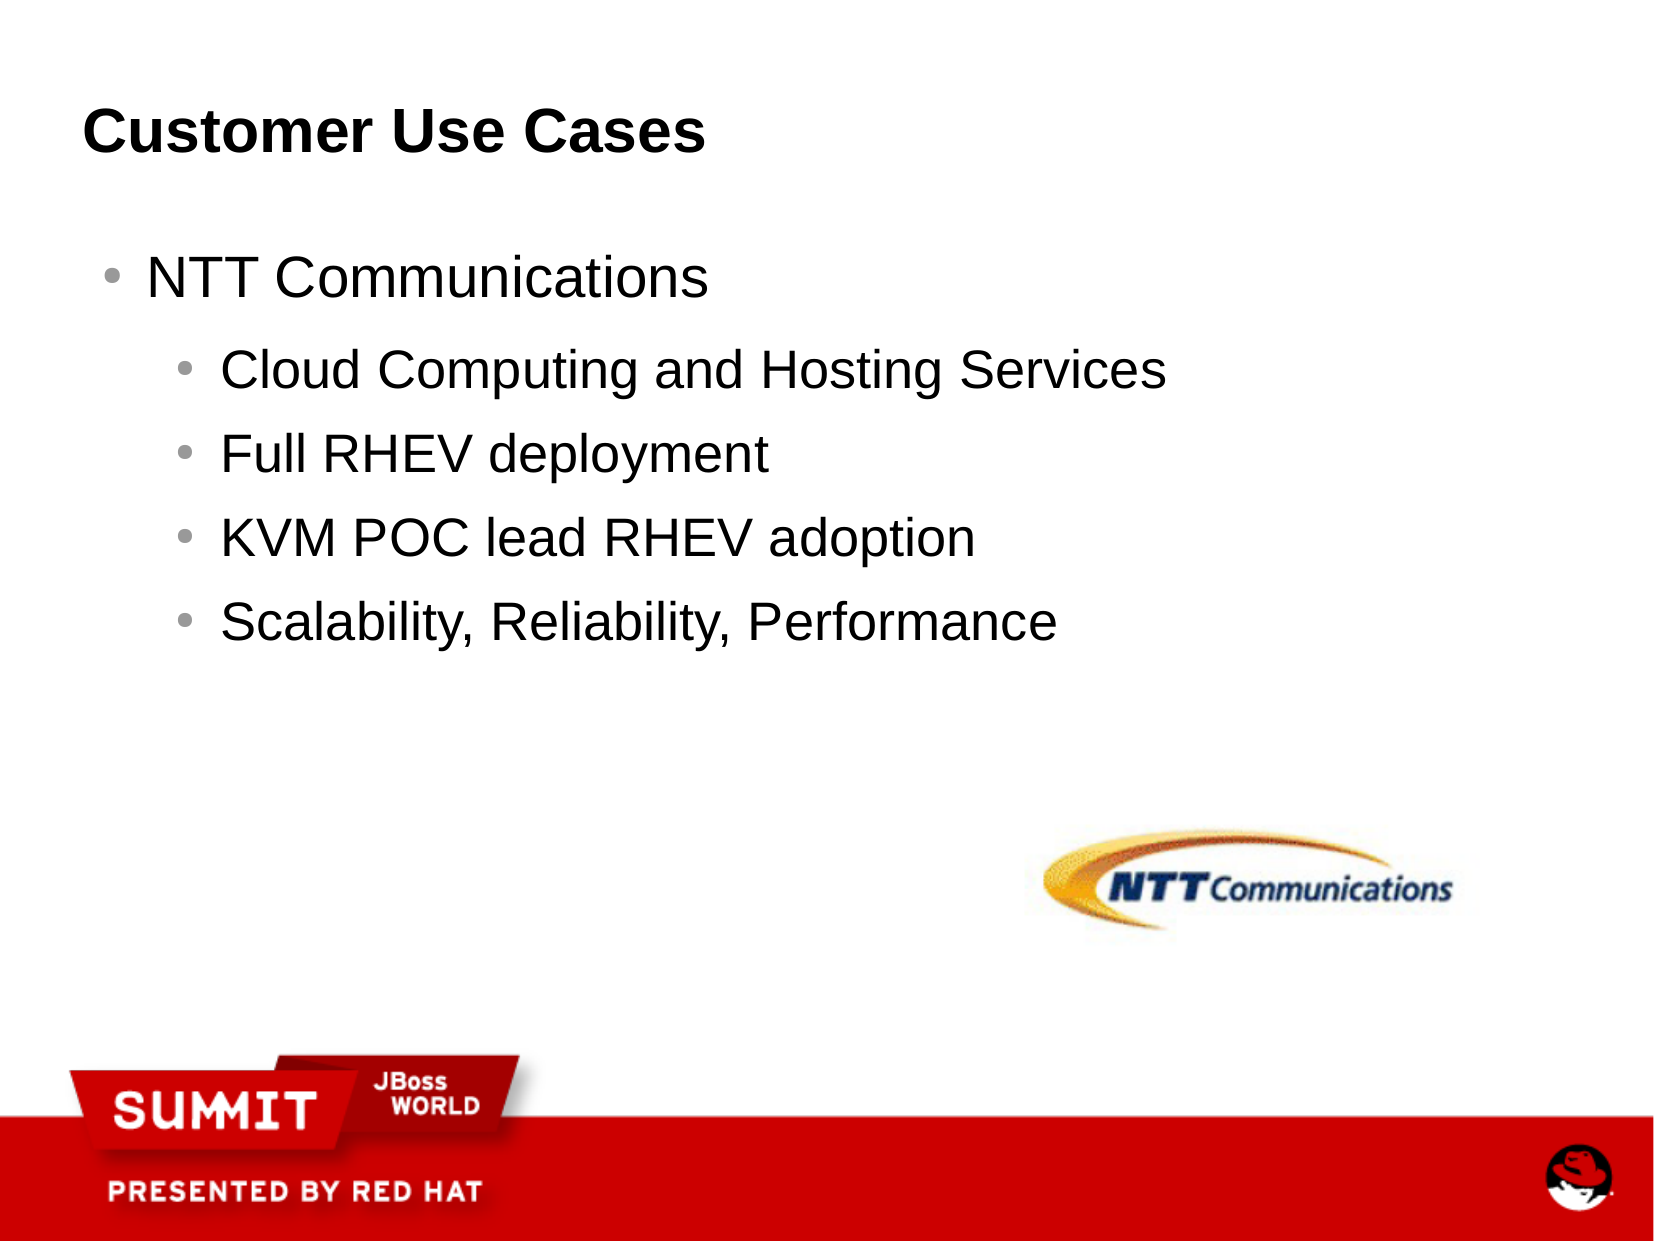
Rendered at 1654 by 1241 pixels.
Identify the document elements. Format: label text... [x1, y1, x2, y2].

picture [1003, 781, 1501, 976]
list NTT Communications Cloud Computing and Hosting Services Full RHEV deployment KVM POC lead RHEV adoption Scalability, Reliability, Performance [86, 244, 1576, 1024]
title Customer Use Cases [82, 45, 1571, 218]
picture [0, 1043, 1654, 1241]
